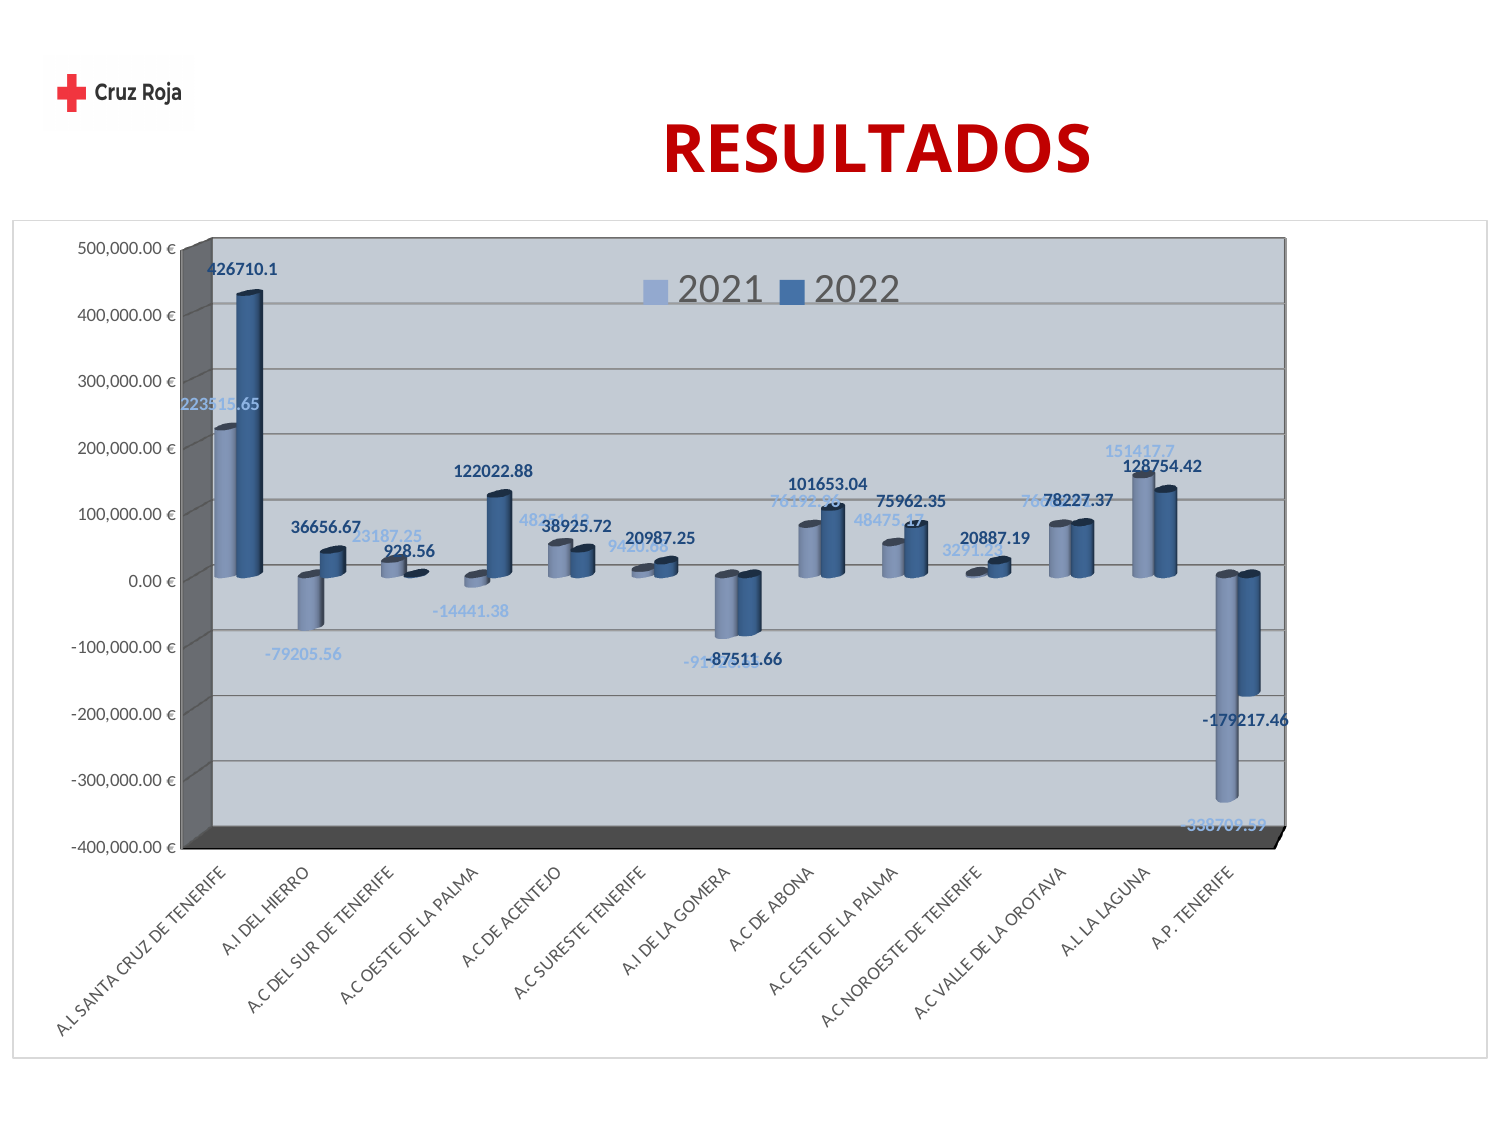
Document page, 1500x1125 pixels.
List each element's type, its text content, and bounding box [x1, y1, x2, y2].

title RESULTADOS [283, 107, 1471, 196]
chart [11, 219, 1489, 1059]
